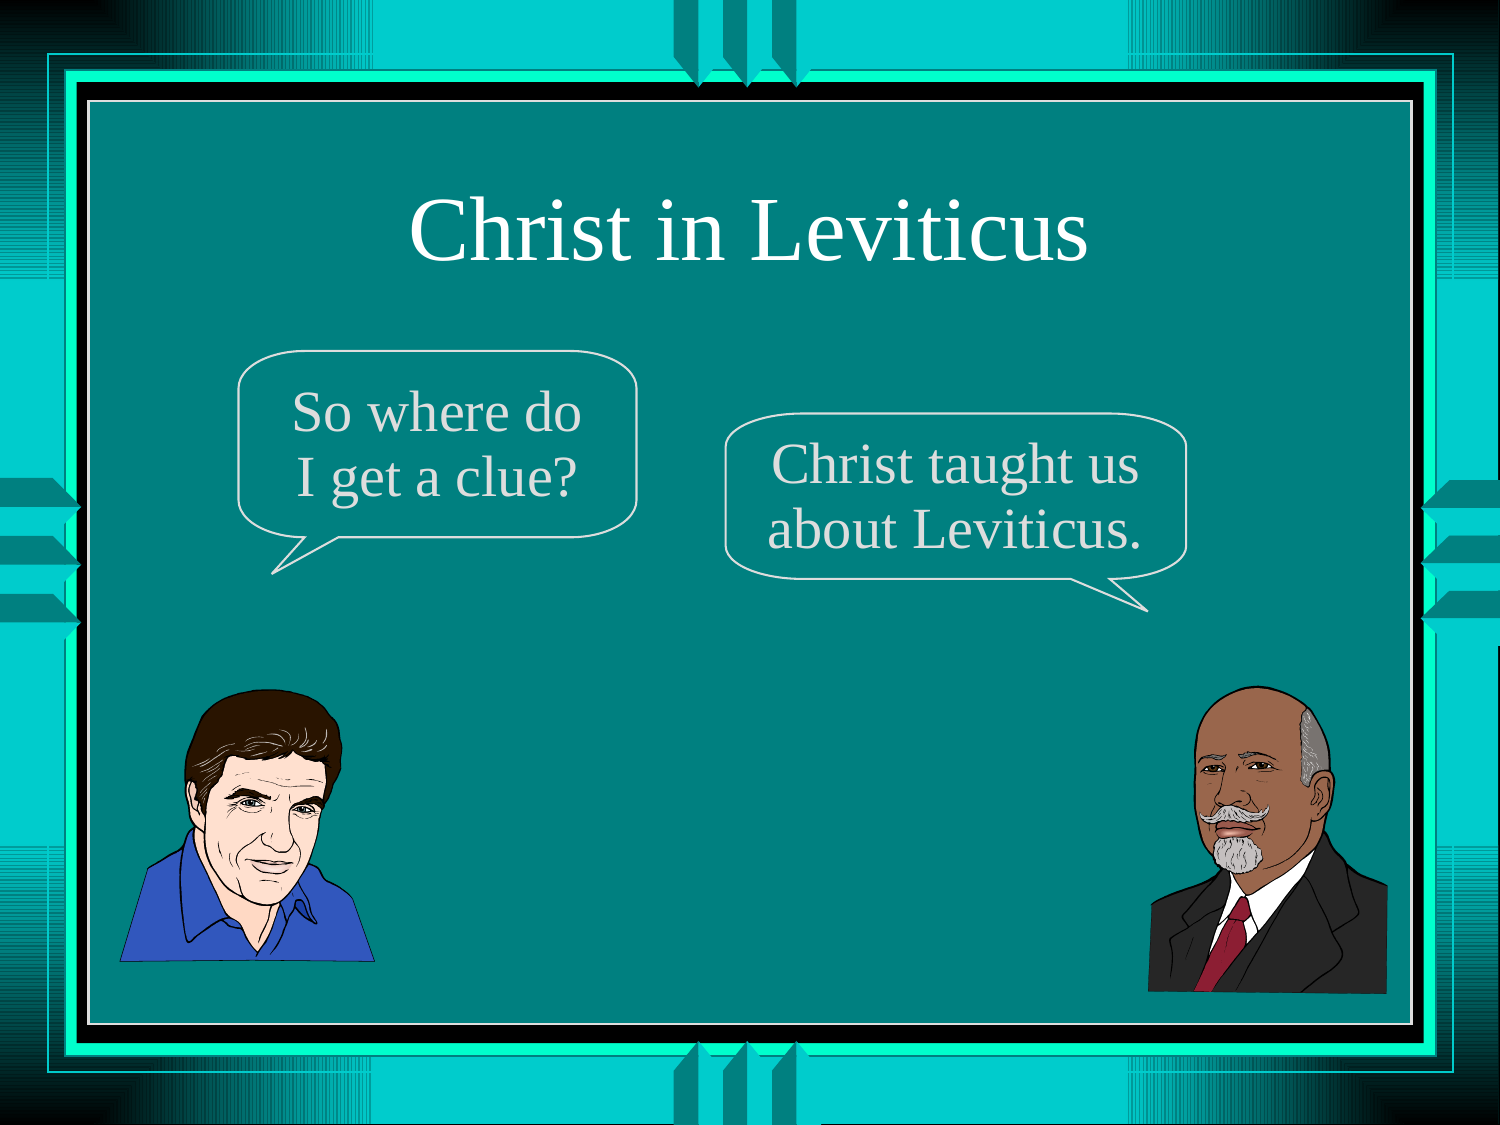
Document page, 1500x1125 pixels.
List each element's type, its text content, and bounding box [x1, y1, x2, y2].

picture [119, 689, 376, 962]
picture [1148, 685, 1388, 994]
text_box Christ taught us about Leviticus. [725, 413, 1187, 612]
title Christ in Leviticus [112, 99, 1388, 288]
text_box So where do I get a clue? [238, 350, 637, 574]
text_box [88, 101, 1412, 1024]
